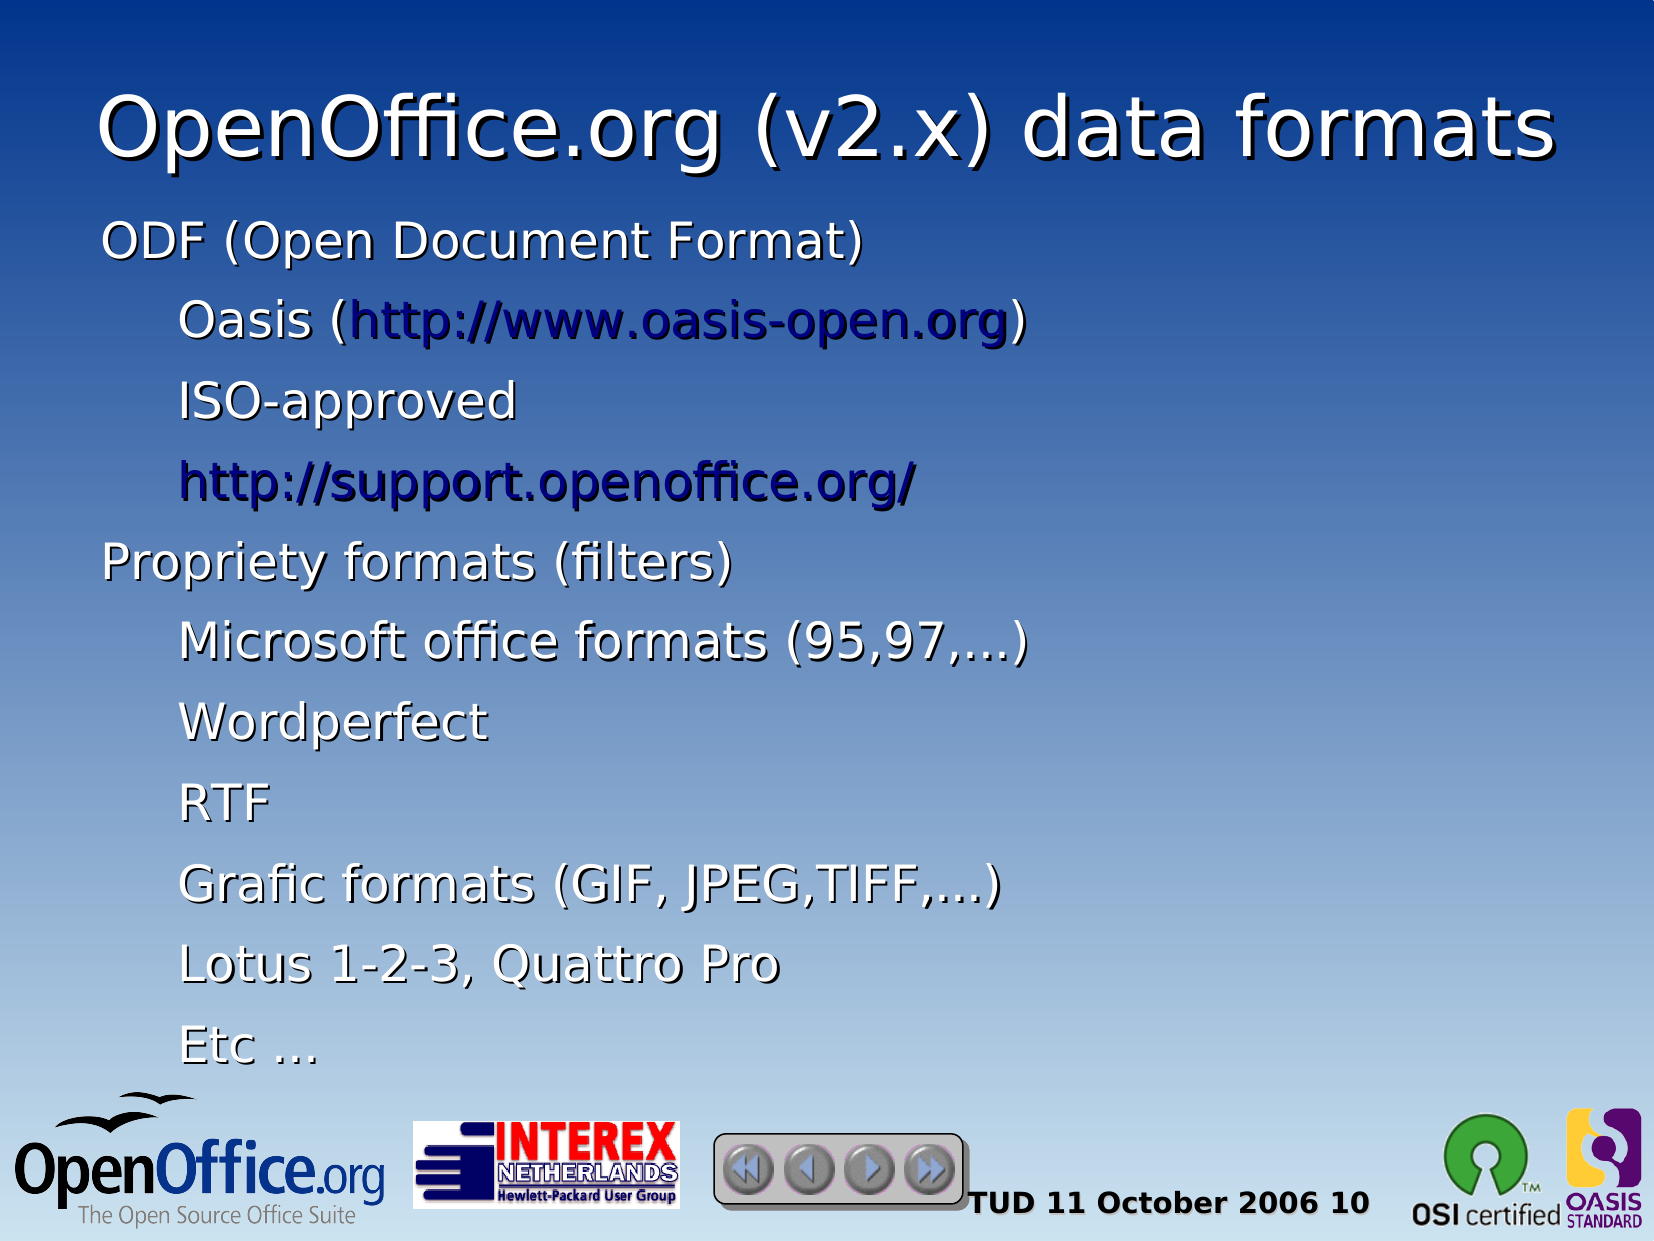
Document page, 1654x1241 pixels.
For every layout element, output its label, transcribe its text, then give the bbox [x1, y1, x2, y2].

text_box TUD 11 October 2006 32 [974, 1181, 1500, 1241]
title OpenOffice.org (v2.x) data formats [82, 49, 1571, 207]
picture [1405, 1102, 1654, 1238]
picture [15, 1092, 384, 1229]
list ODF (Open Document Format) Oasis (http://www.oasis-open.org) ISO-approved http://support.openoffice.org/ Propriety formats (filters) Microsoft office formats (95,97,...) Wordperfect RTF Grafic formats (GIF, JPEG,TIFF,...) Lotus 1-2-3, Quattro Pro Etc ... [82, 212, 1571, 1076]
picture [413, 1121, 680, 1209]
picture [844, 1144, 895, 1195]
text_box [714, 1133, 963, 1204]
picture [904, 1144, 955, 1195]
picture [723, 1144, 774, 1195]
picture [784, 1144, 835, 1195]
